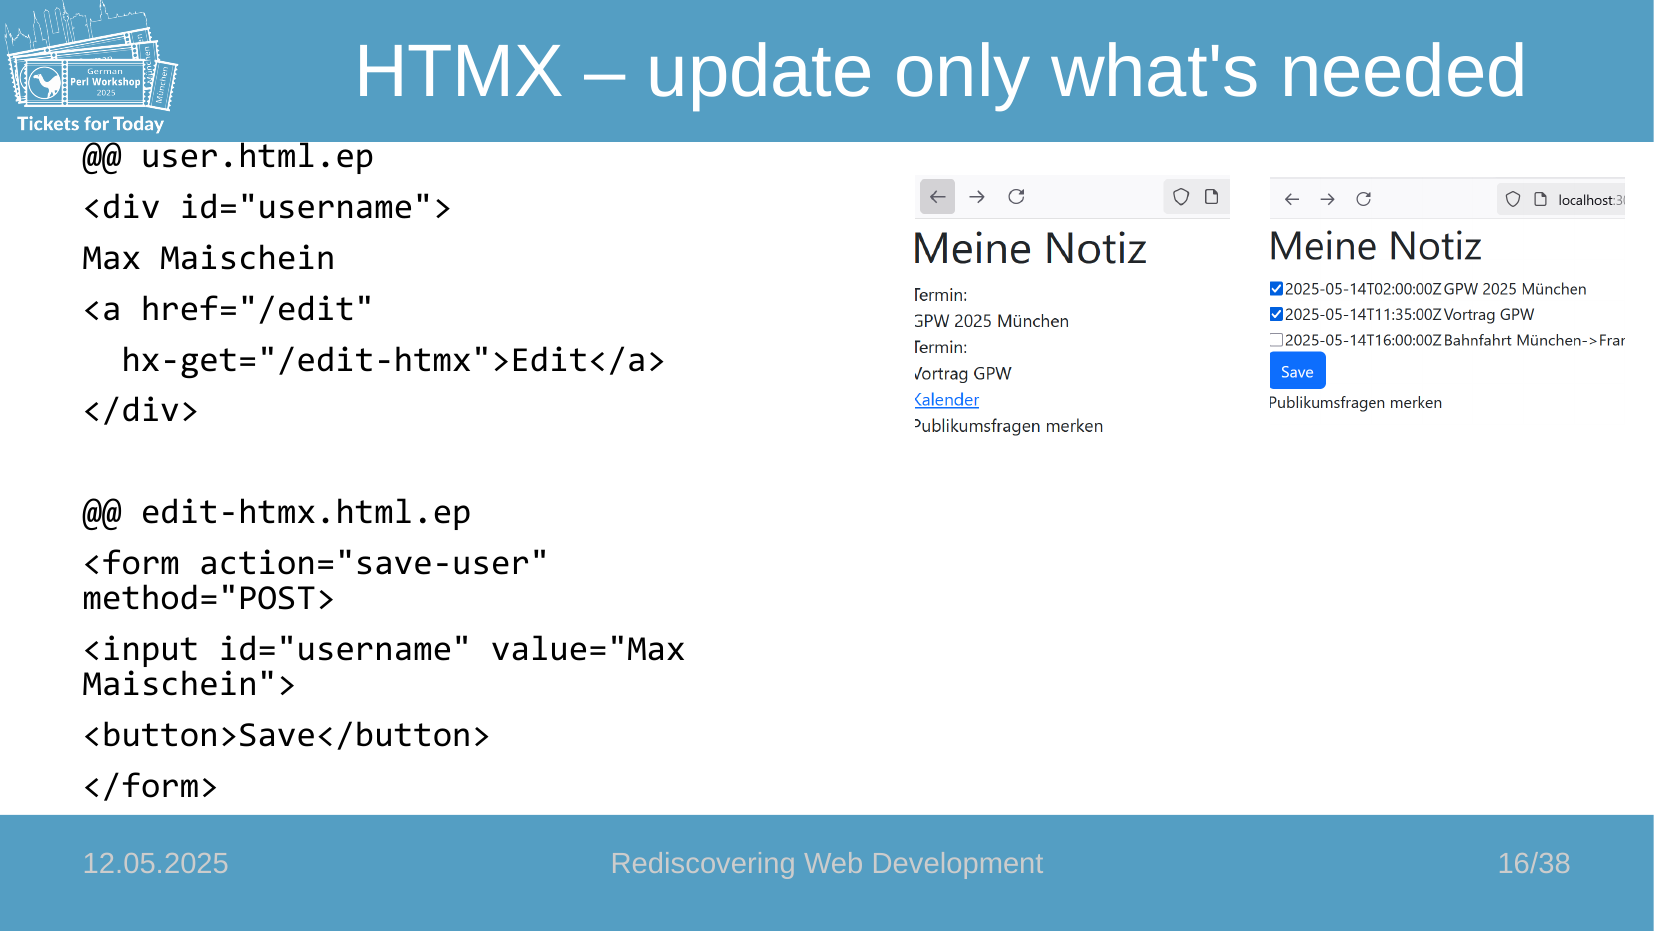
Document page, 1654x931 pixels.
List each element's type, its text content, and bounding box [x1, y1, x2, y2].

picture [1270, 177, 1625, 425]
title HTMX – update only what's needed [354, 5, 1654, 136]
list @@ user.html.ep <div id="username"> Max Maischein <a href="/edit" hx-get="/edit-htmx">Edit</a> </div> @@ edit-htmx.html.ep <form action="save-user" method="POST> <input id="username" value="Max Maischein"> <button>Save</button> </form> [82, 141, 809, 815]
picture [915, 175, 1230, 473]
picture [3, 0, 180, 154]
